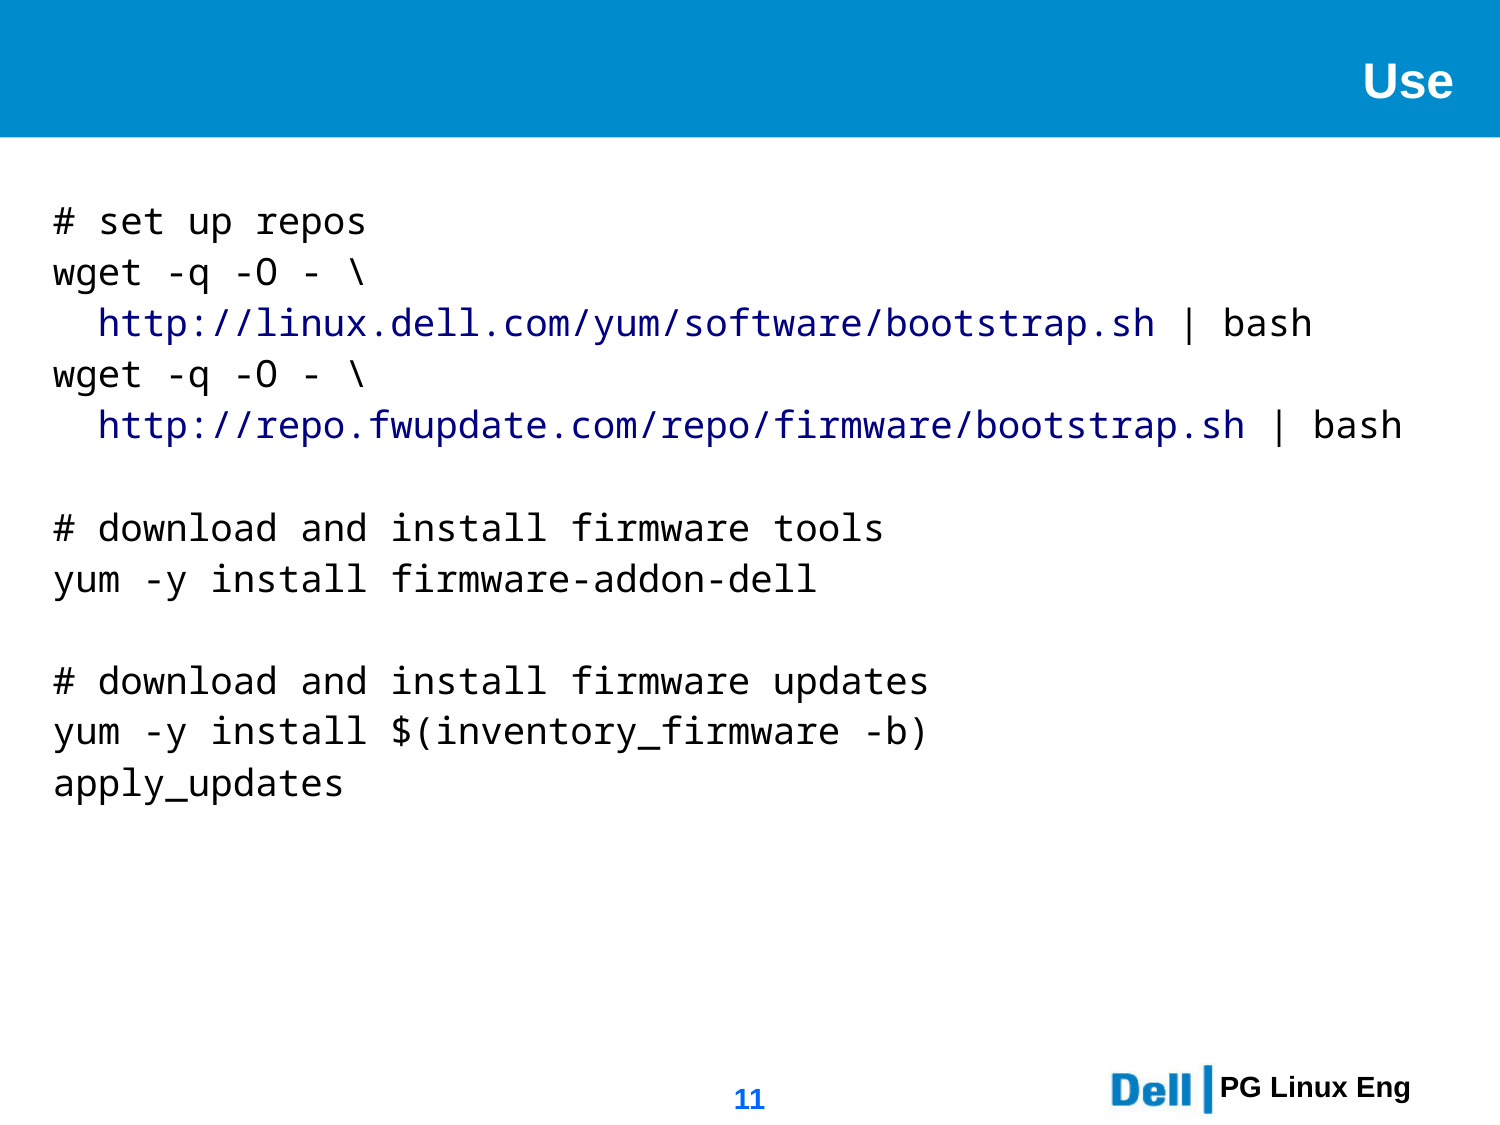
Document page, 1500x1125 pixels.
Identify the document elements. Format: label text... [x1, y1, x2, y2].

title Use [157, 37, 1455, 126]
picture [1108, 1063, 1216, 1117]
text_box # set up repos wget -q -O - \ http://linux.dell.com/yum/software/bootstrap.sh | bash wget -q -O - \ http://repo.fwupdate.com/repo/firmware/bootstrap.sh | bash # download and install firmware tools yum -y install firmware-addon-dell # download and install firmware updates yum -y install $(inventory_firmware -b) apply_updates [38, 187, 1463, 901]
